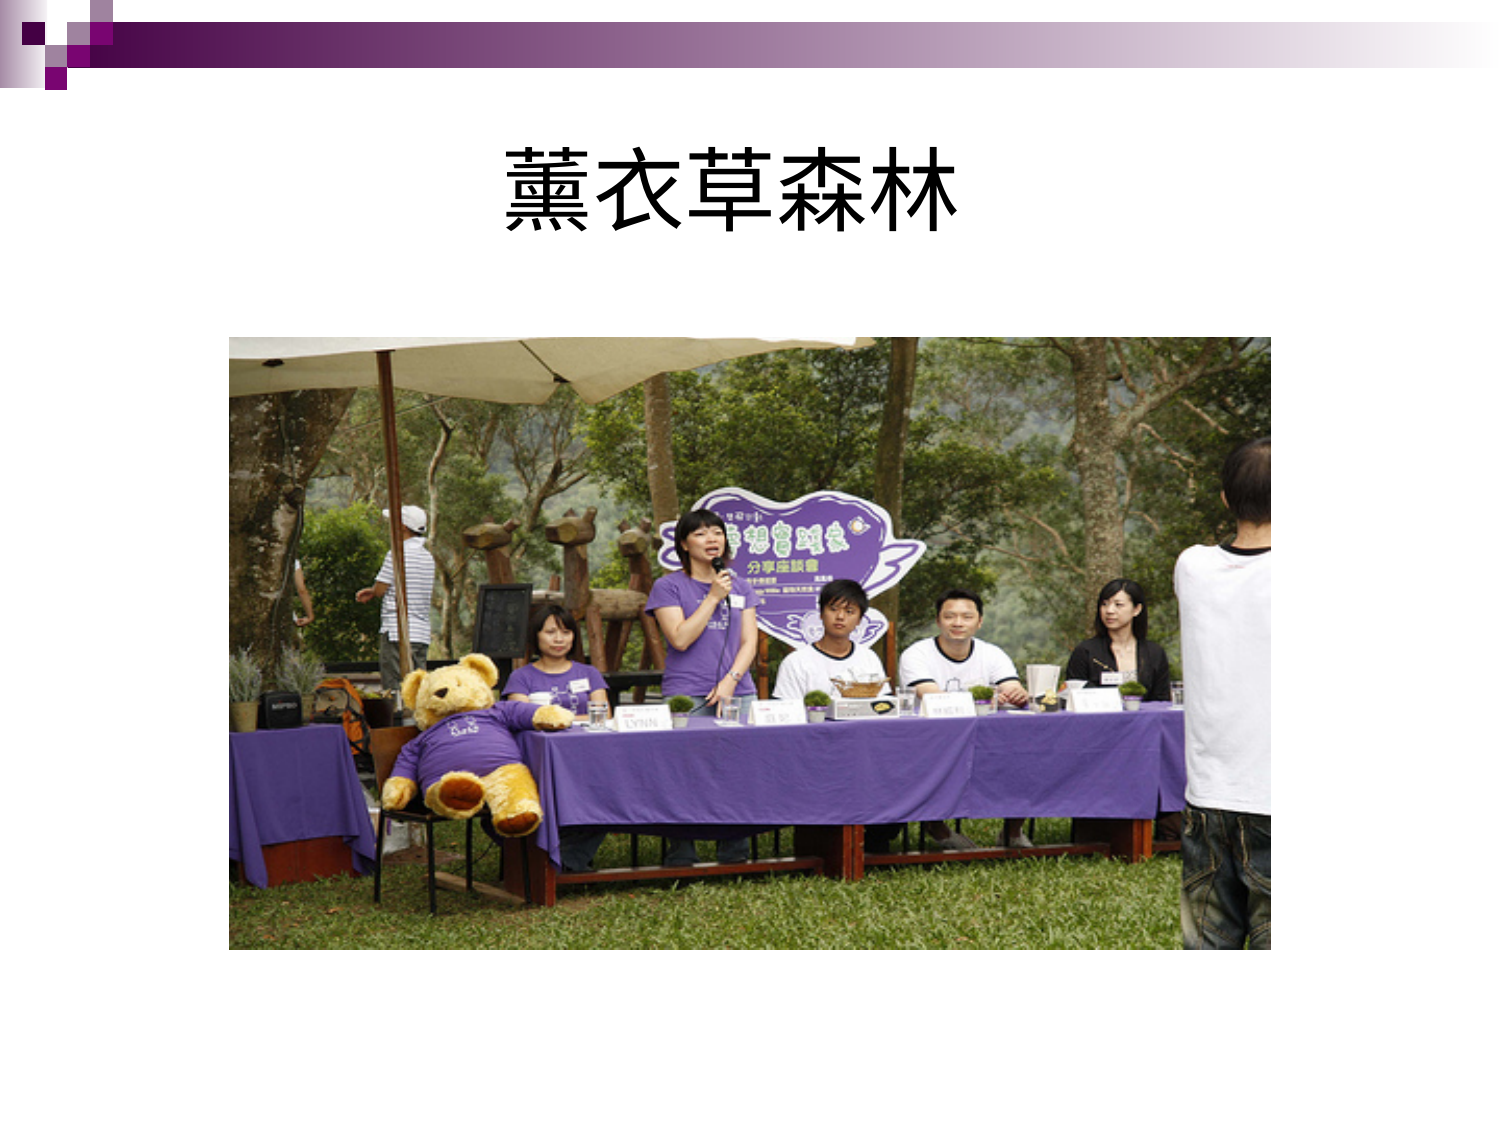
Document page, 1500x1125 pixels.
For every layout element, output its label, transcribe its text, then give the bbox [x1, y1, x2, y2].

picture [229, 337, 1271, 950]
title 薰衣草森林 [75, 75, 1426, 300]
